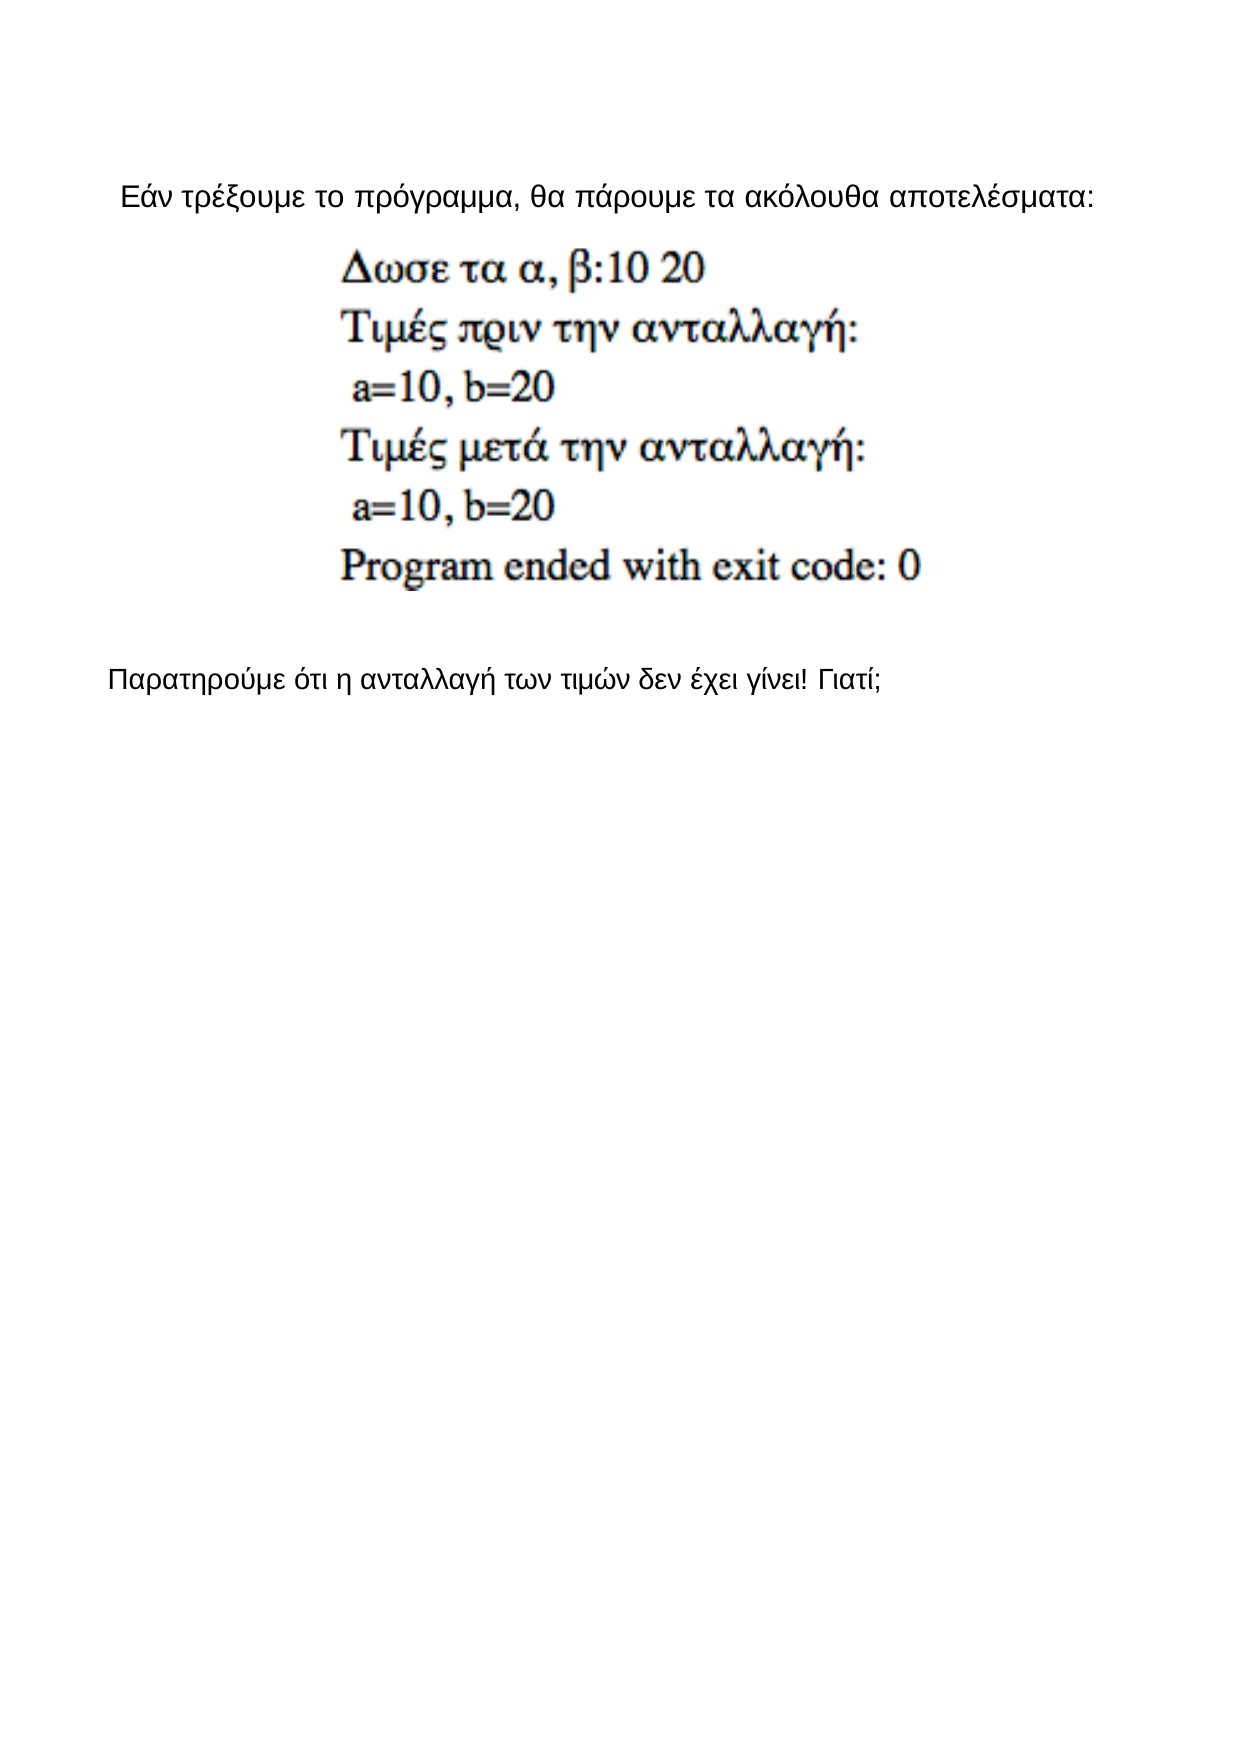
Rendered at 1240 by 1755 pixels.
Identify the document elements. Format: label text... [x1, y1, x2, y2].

text_box Εάν τρέξουμε το πρόγραμμα, θα πάρουμε τα ακόλουθα αποτελέσματα: [118, 173, 1205, 214]
text_box Παρατηρούμε ότι η ανταλλαγή των τιμών δεν έχει γίνει! Γιατί; [105, 657, 1099, 696]
text_box [339, 248, 922, 591]
